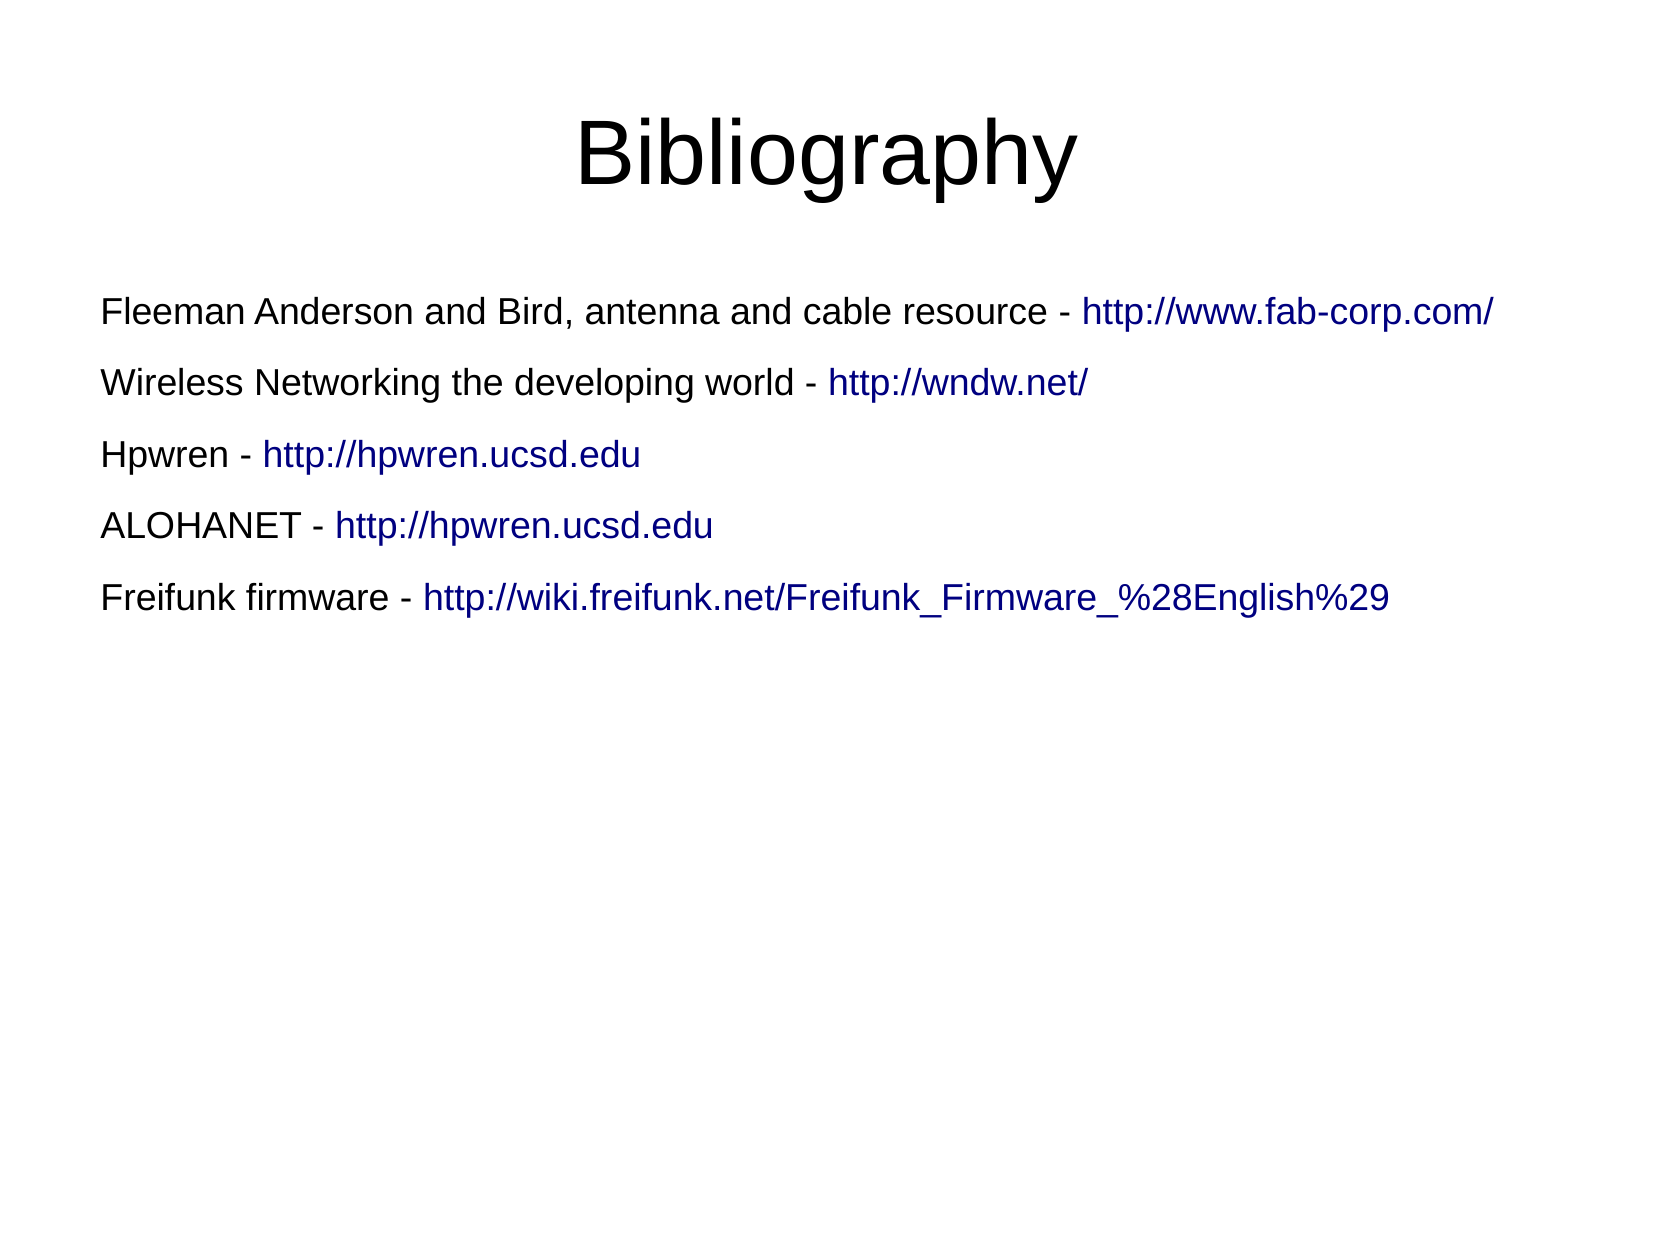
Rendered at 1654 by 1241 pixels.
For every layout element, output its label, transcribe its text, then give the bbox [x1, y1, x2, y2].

list Fleeman Anderson and Bird, antenna and cable resource - http://www.fab-corp.com/ Wireless Networking the developing world - http://wndw.net/ Hpwren - http://hpwren.ucsd.edu ALOHANET - http://hpwren.ucsd.edu Freifunk firmware - http://wiki.freifunk.net/Freifunk_Firmware_%28English%29 [82, 290, 1571, 1094]
title Bibliography [82, 49, 1571, 257]
